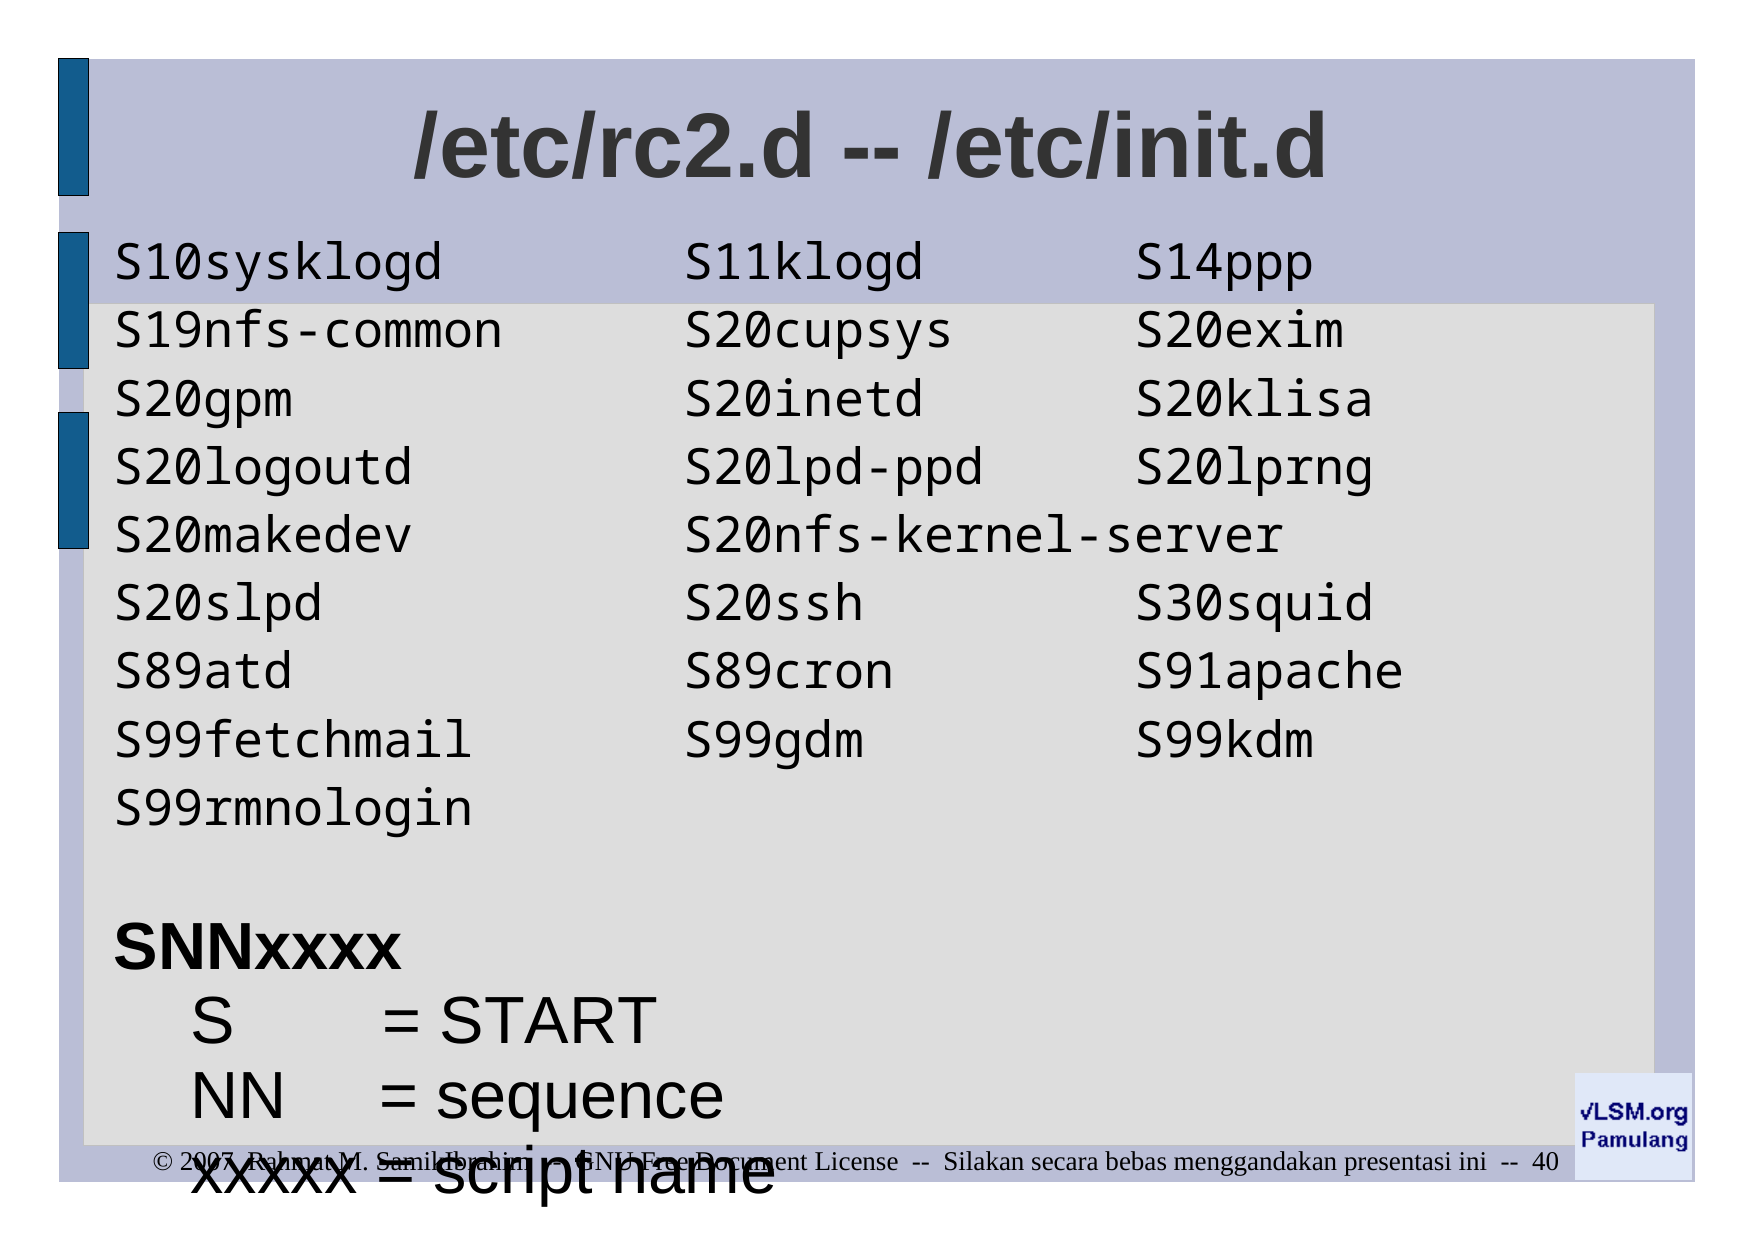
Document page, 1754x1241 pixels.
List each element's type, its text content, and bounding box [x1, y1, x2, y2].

title /etc/rc2.d -- /etc/init.d [171, 58, 1574, 225]
picture [1575, 1073, 1692, 1180]
list S10sysklogd S11klogd S14ppp S19nfs-common S20cupsys S20exim S20gpm S20inetd S20klisa S20logoutd S20lpd-ppd S20lprng S20makedev S20nfs-kernel-server S20slpd S20ssh S30squid S89atd S89cron S91apache S99fetchmail S99gdm S99kdm S99rmnologin SNNxxxx S = START NN = sequence xxxxx = script name [96, 225, 1597, 1109]
